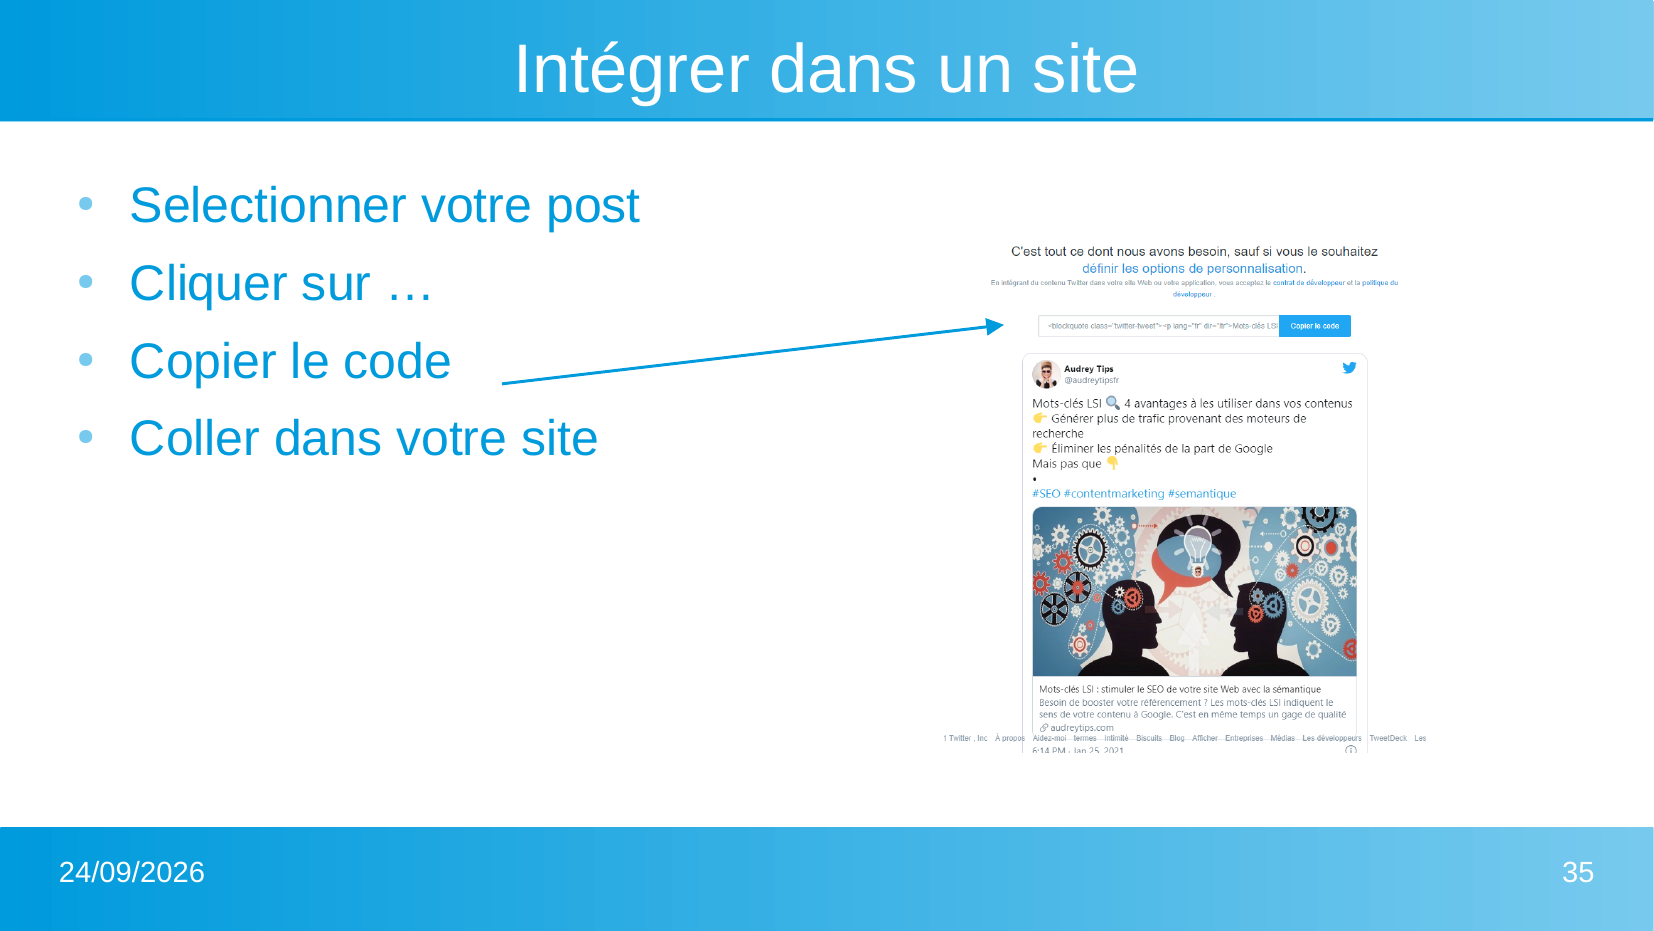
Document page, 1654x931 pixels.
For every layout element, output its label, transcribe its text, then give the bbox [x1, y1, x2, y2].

picture [944, 206, 1426, 753]
title Intégrer dans un site [59, 29, 1595, 108]
list Selectionner votre post Cliquer sur … Copier le code Coller dans votre site [59, 177, 1595, 768]
